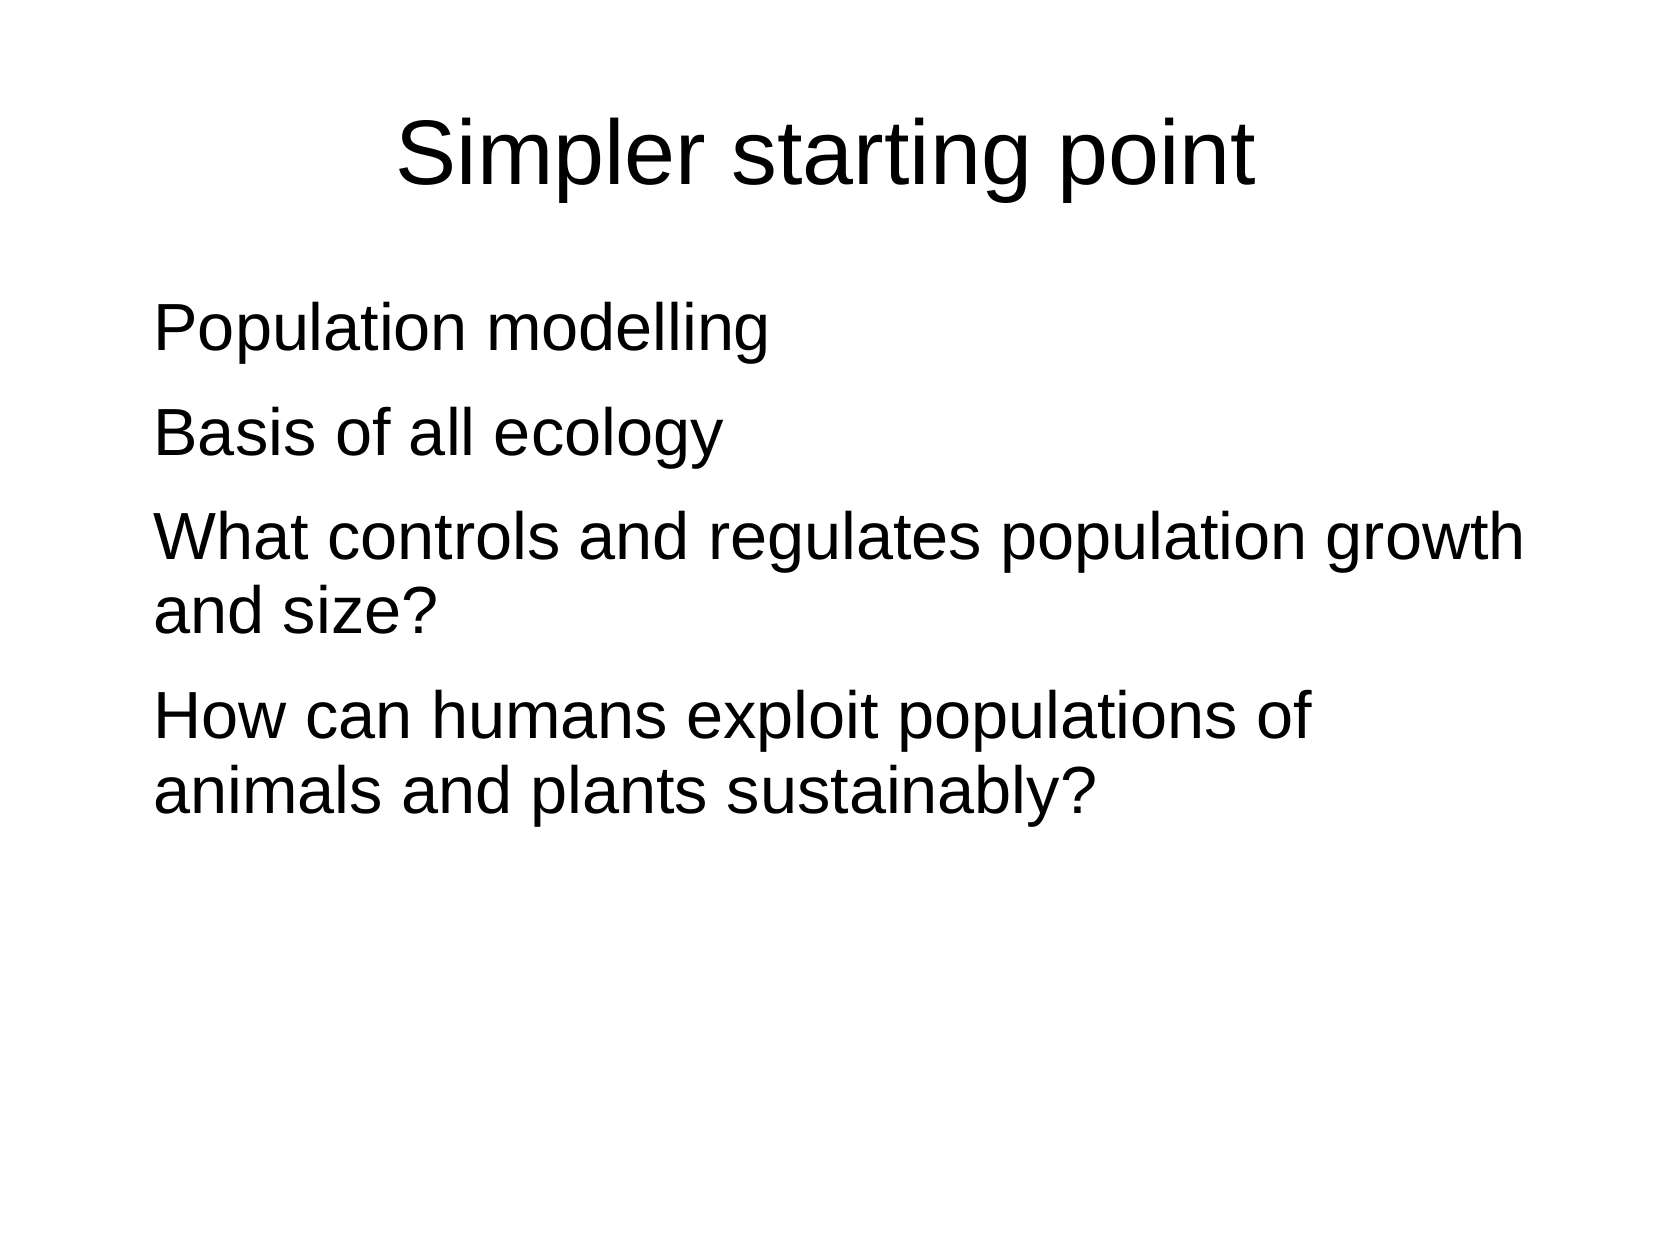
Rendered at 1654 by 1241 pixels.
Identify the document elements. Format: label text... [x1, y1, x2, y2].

list Population modelling Basis of all ecology What controls and regulates population growth and size? How can humans exploit populations of animals and plants sustainably? [82, 290, 1538, 1010]
title Simpler starting point [82, 49, 1571, 257]
